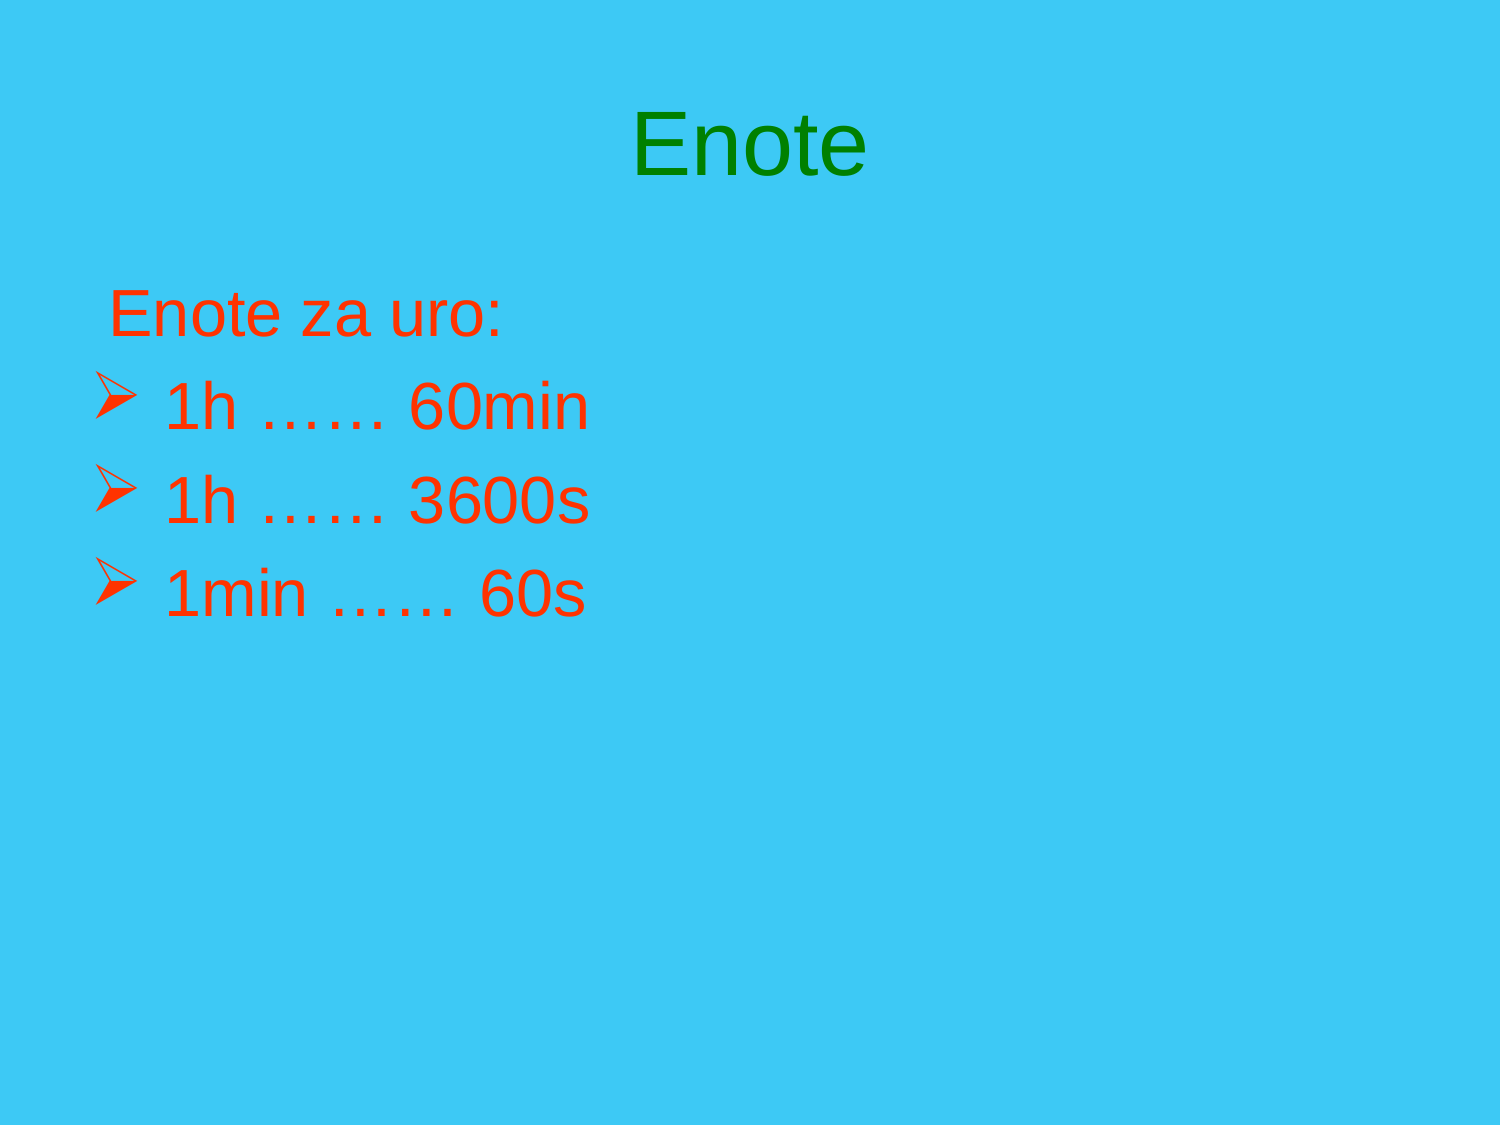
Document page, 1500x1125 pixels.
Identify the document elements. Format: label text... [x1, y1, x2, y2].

title Enote [75, 45, 1425, 233]
list Enote za uro: 1h …… 60min 1h …… 3600s 1min …… 60s [75, 262, 1425, 1005]
